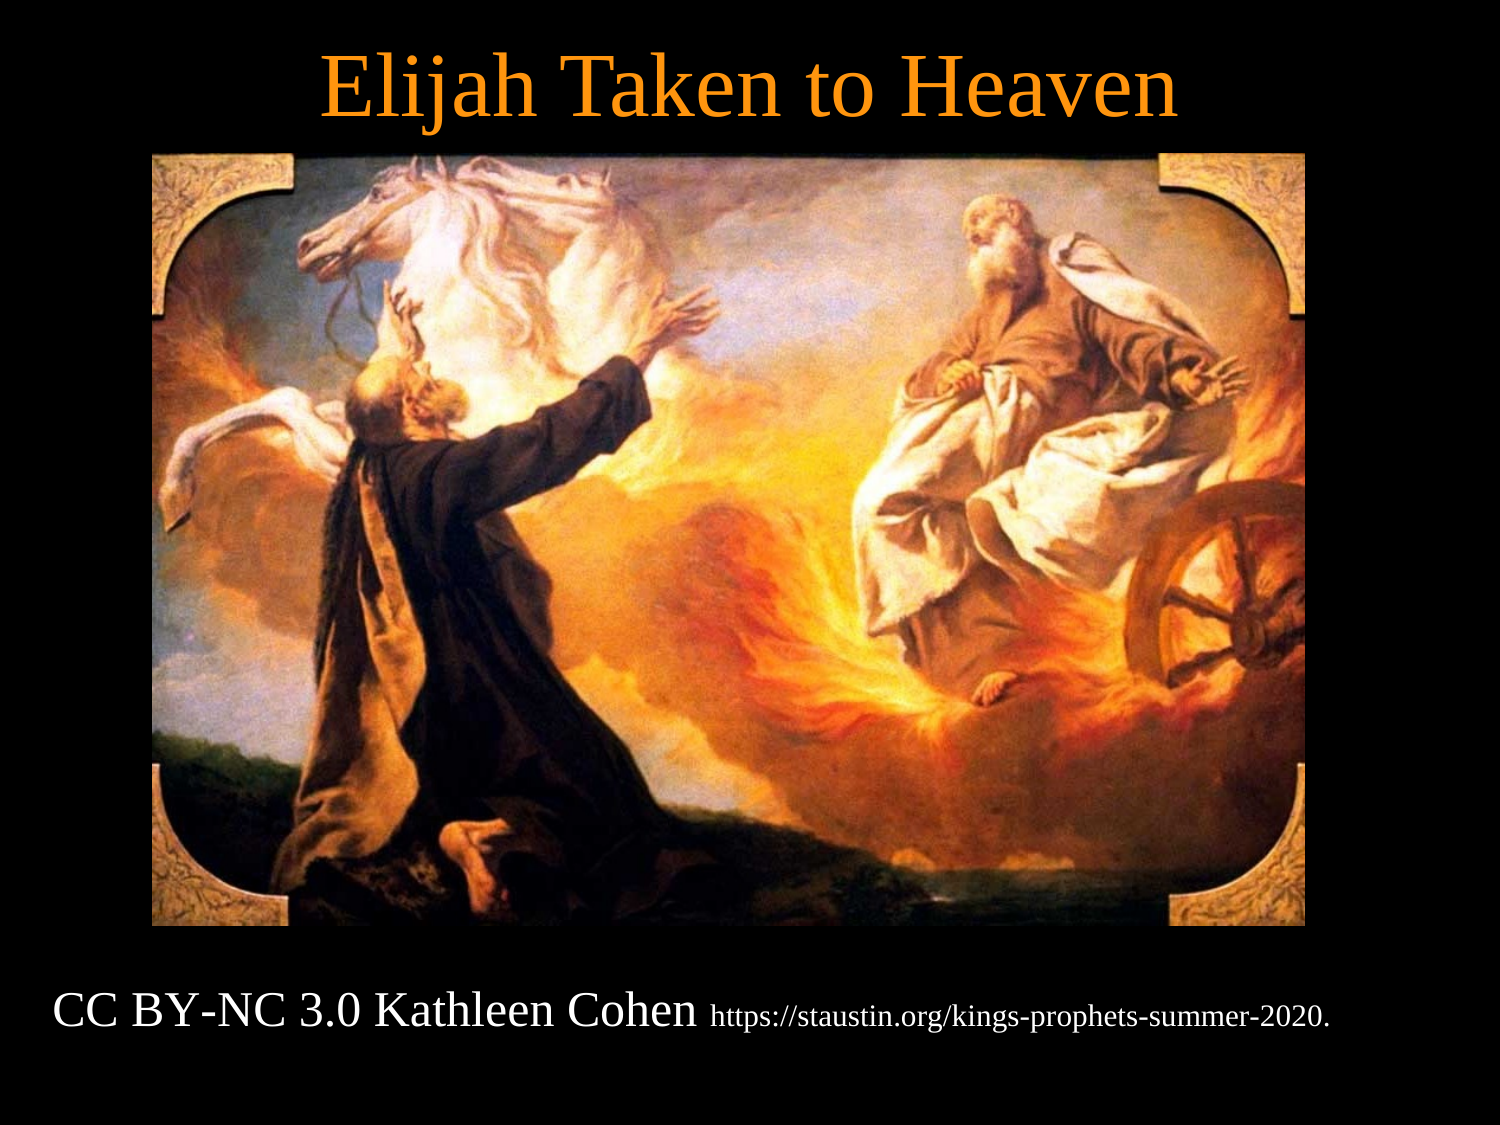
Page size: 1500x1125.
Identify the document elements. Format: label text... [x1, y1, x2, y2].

title Elijah Taken to Heaven [75, 0, 1425, 180]
picture [152, 153, 1305, 926]
text_box CC BY-NC 3.0 Kathleen Cohen https://staustin.org/kings-prophets-summer-2020. [37, 975, 1351, 1046]
